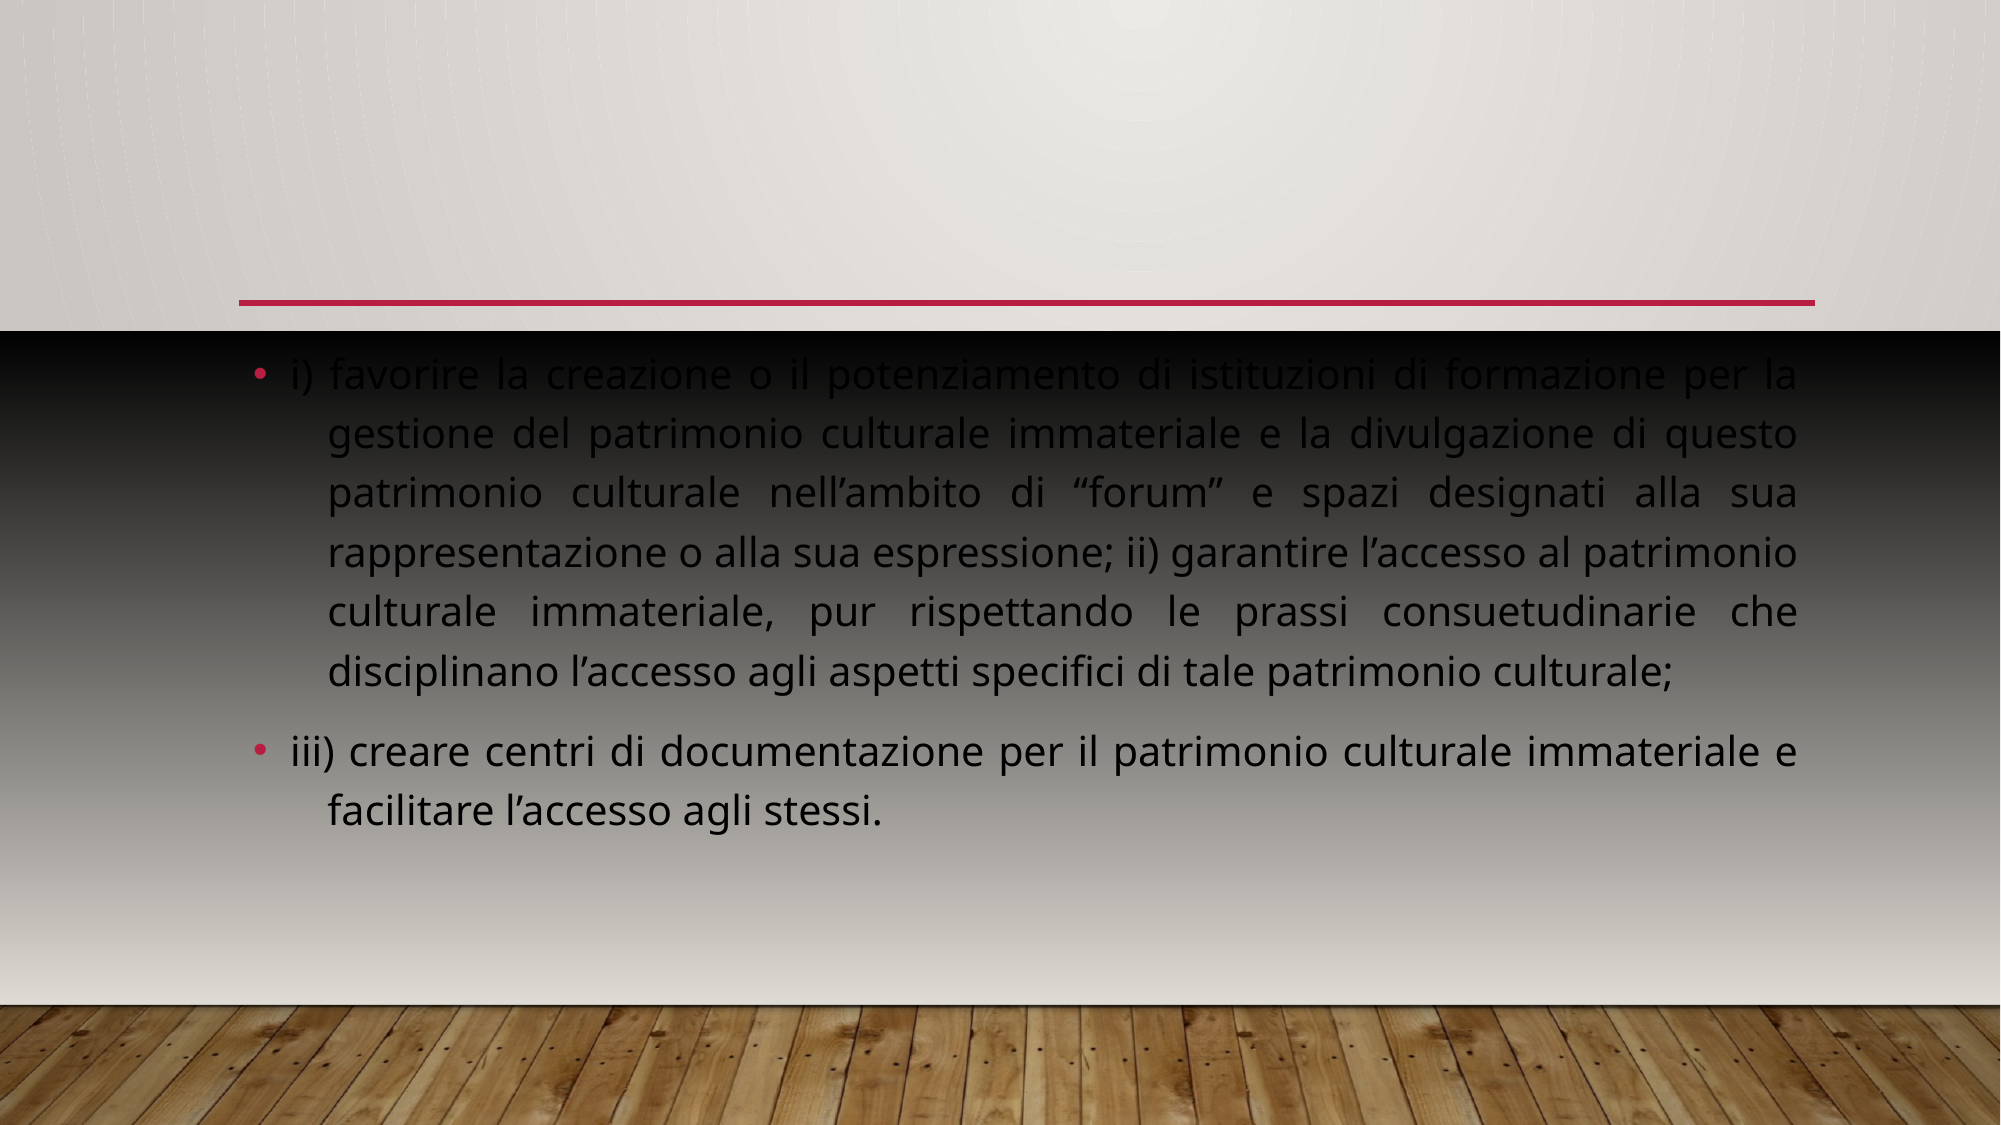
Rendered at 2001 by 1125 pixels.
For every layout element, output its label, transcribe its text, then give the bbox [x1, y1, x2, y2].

list i) favorire la creazione o il potenziamento di istituzioni di formazione per la gestione del patrimonio culturale immateriale e la divulgazione di questo patrimonio culturale nell’ambito di “forum” e spazi designati alla sua rappresentazione o alla sua espressione; ii) garantire l’accesso al patrimonio culturale immateriale, pur rispettando le prassi consuetudinarie che disciplinano l’accesso agli aspetti specifici di tale patrimonio culturale; iii) creare centri di documentazione per il patrimonio culturale immateriale e facilitare l’accesso agli stessi. [238, 330, 1814, 897]
